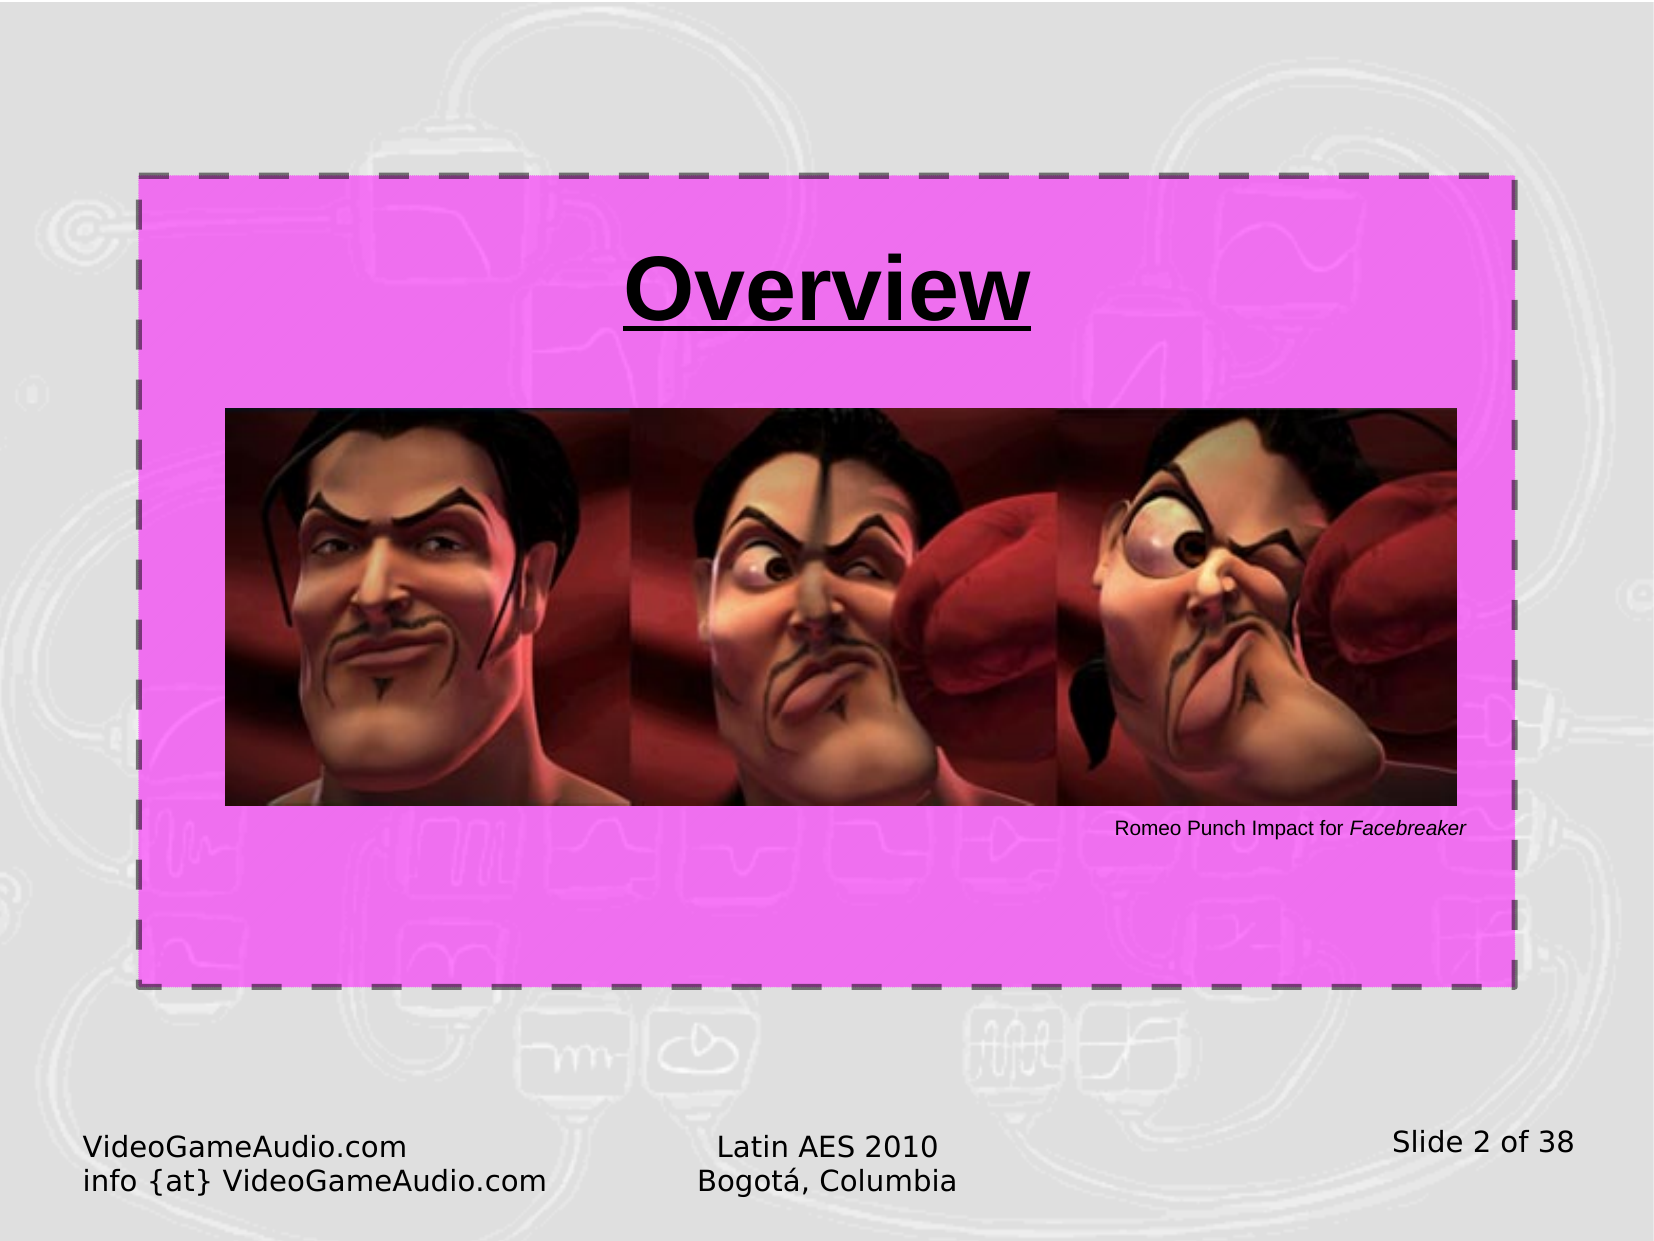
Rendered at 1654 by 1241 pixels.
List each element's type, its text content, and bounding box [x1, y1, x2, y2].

picture [0, 2, 1654, 1241]
text_box [138, 175, 1515, 185]
title Overview [82, 185, 1572, 393]
text_box [138, 393, 1515, 987]
